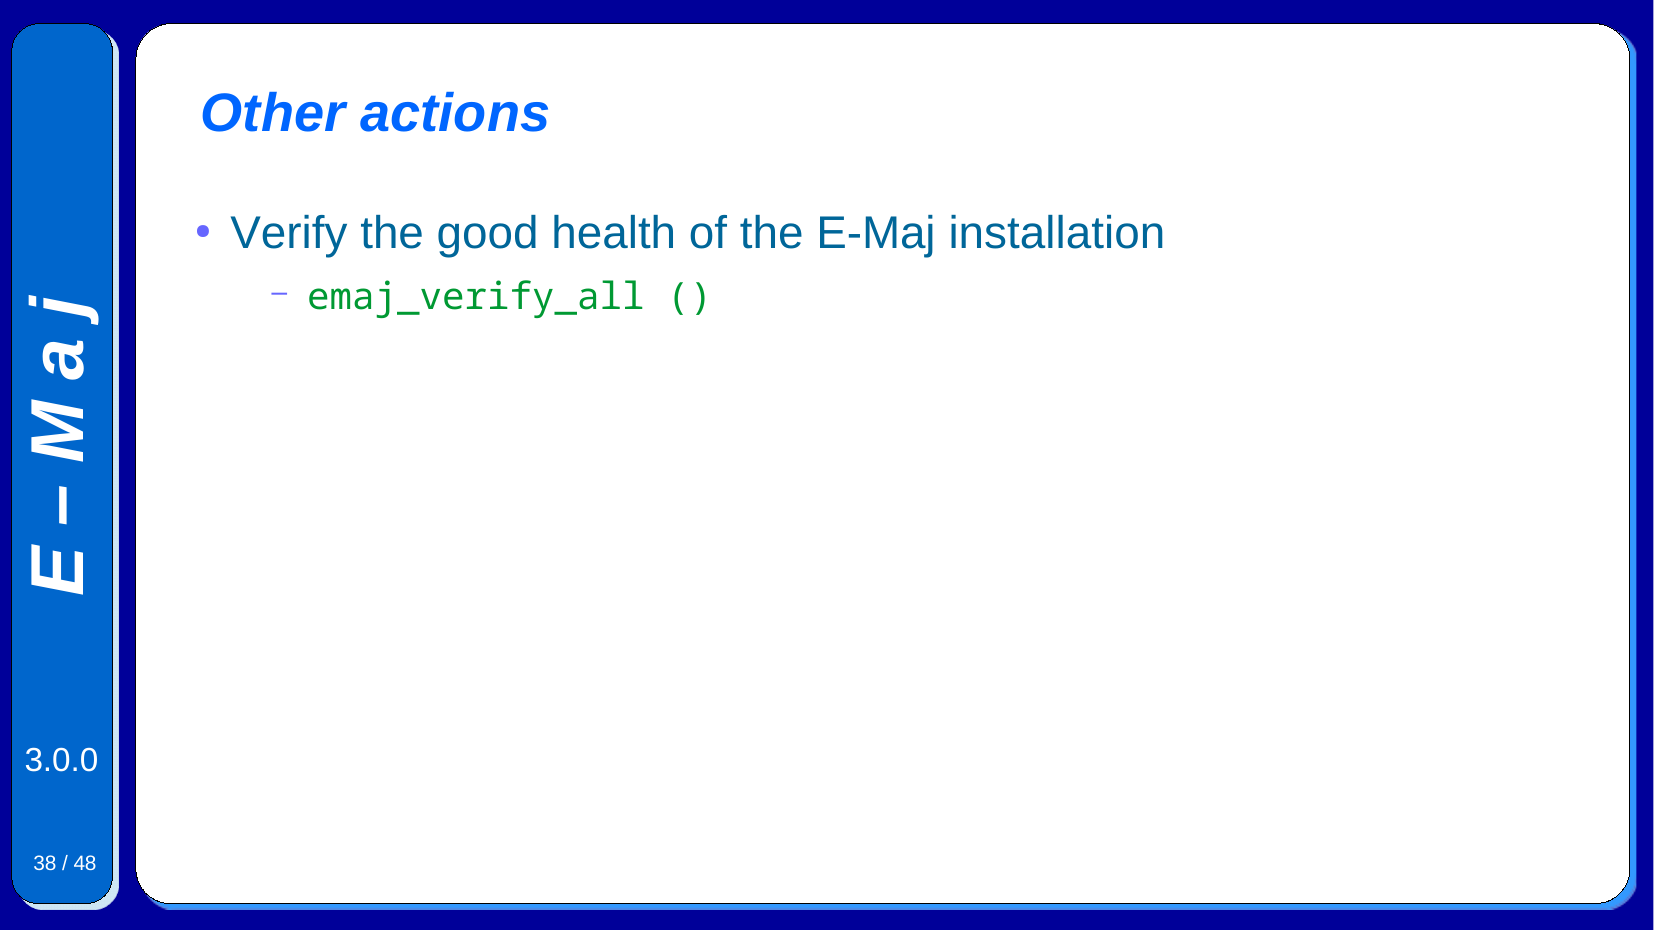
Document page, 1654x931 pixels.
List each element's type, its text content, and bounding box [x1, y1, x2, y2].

list Verify the good health of the E-Maj installation emaj_verify_all () [177, 206, 1587, 827]
title Other actions [200, 34, 1575, 191]
